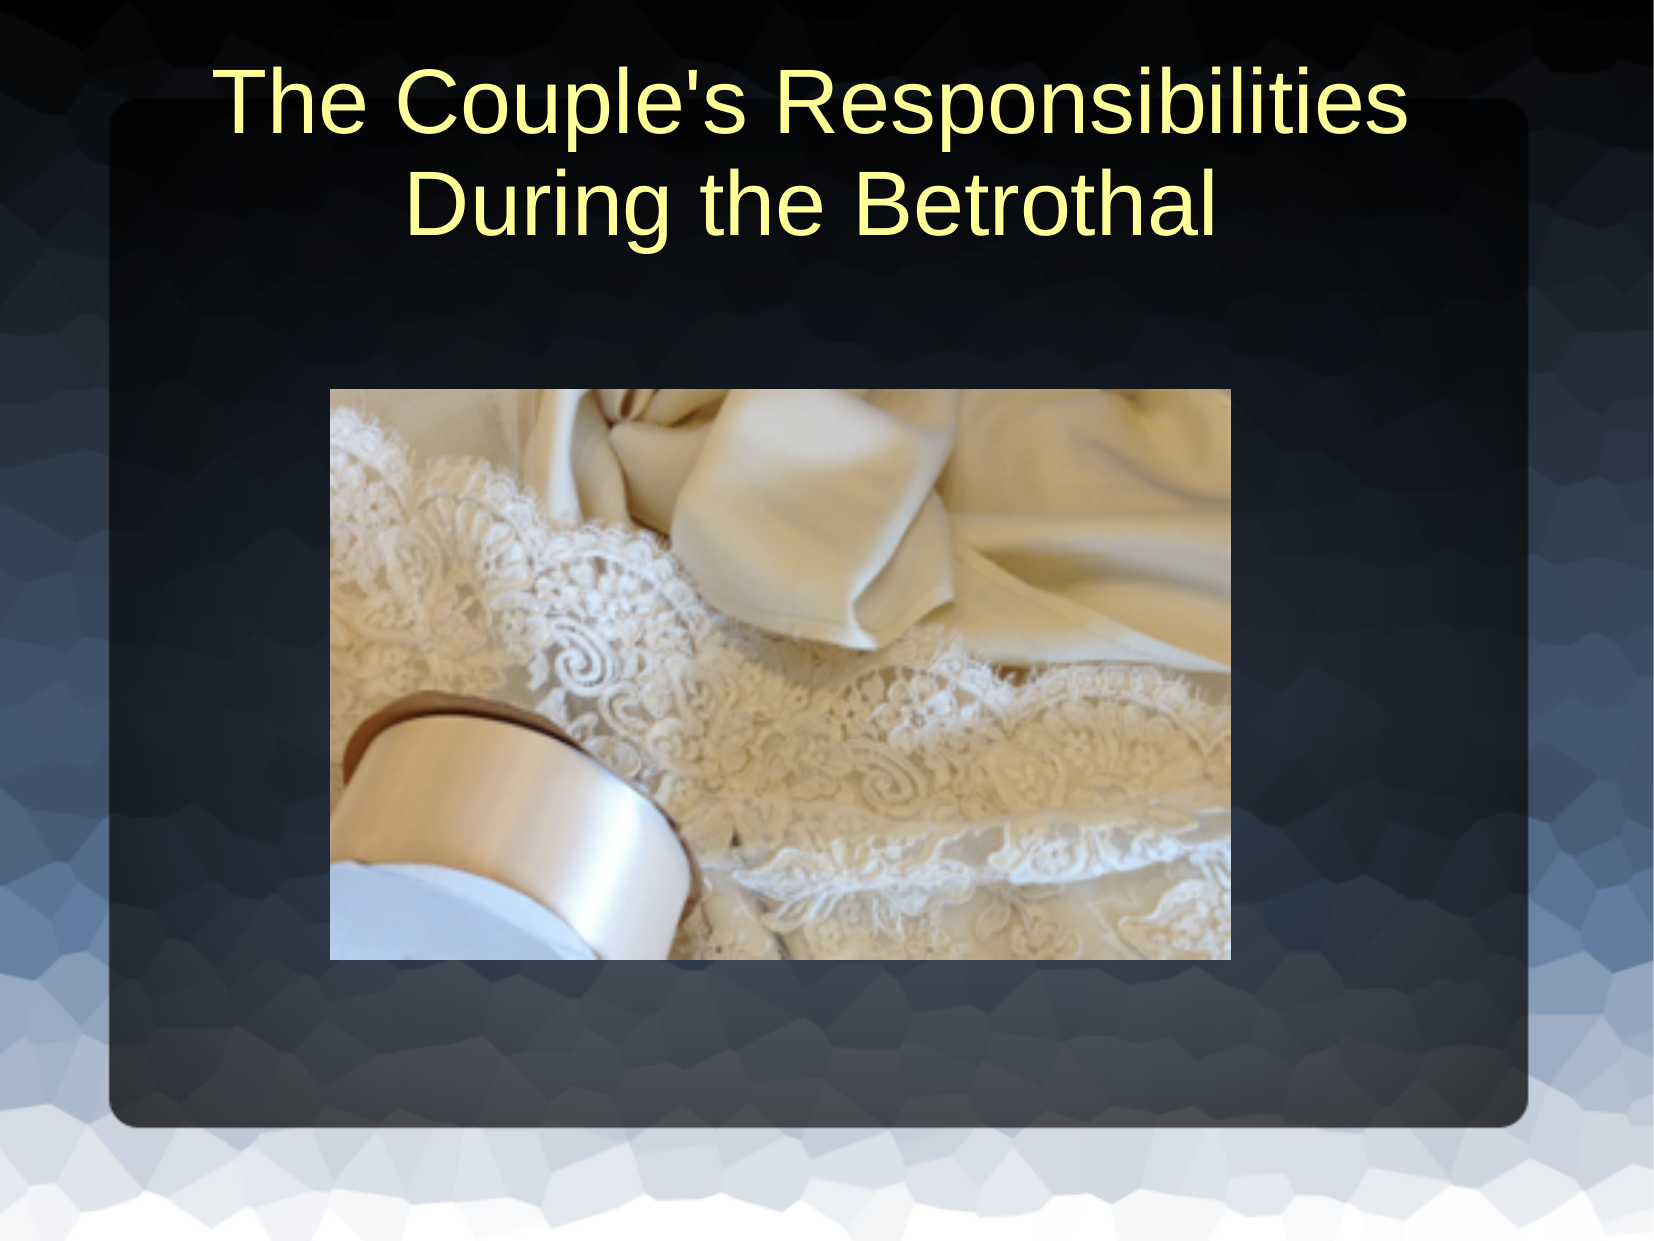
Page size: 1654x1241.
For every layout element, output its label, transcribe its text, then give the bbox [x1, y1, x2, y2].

picture [0, 0, 1654, 1241]
list [118, 290, 1506, 1109]
title The Couple's Responsibilities During the Betrothal [118, 49, 1506, 257]
